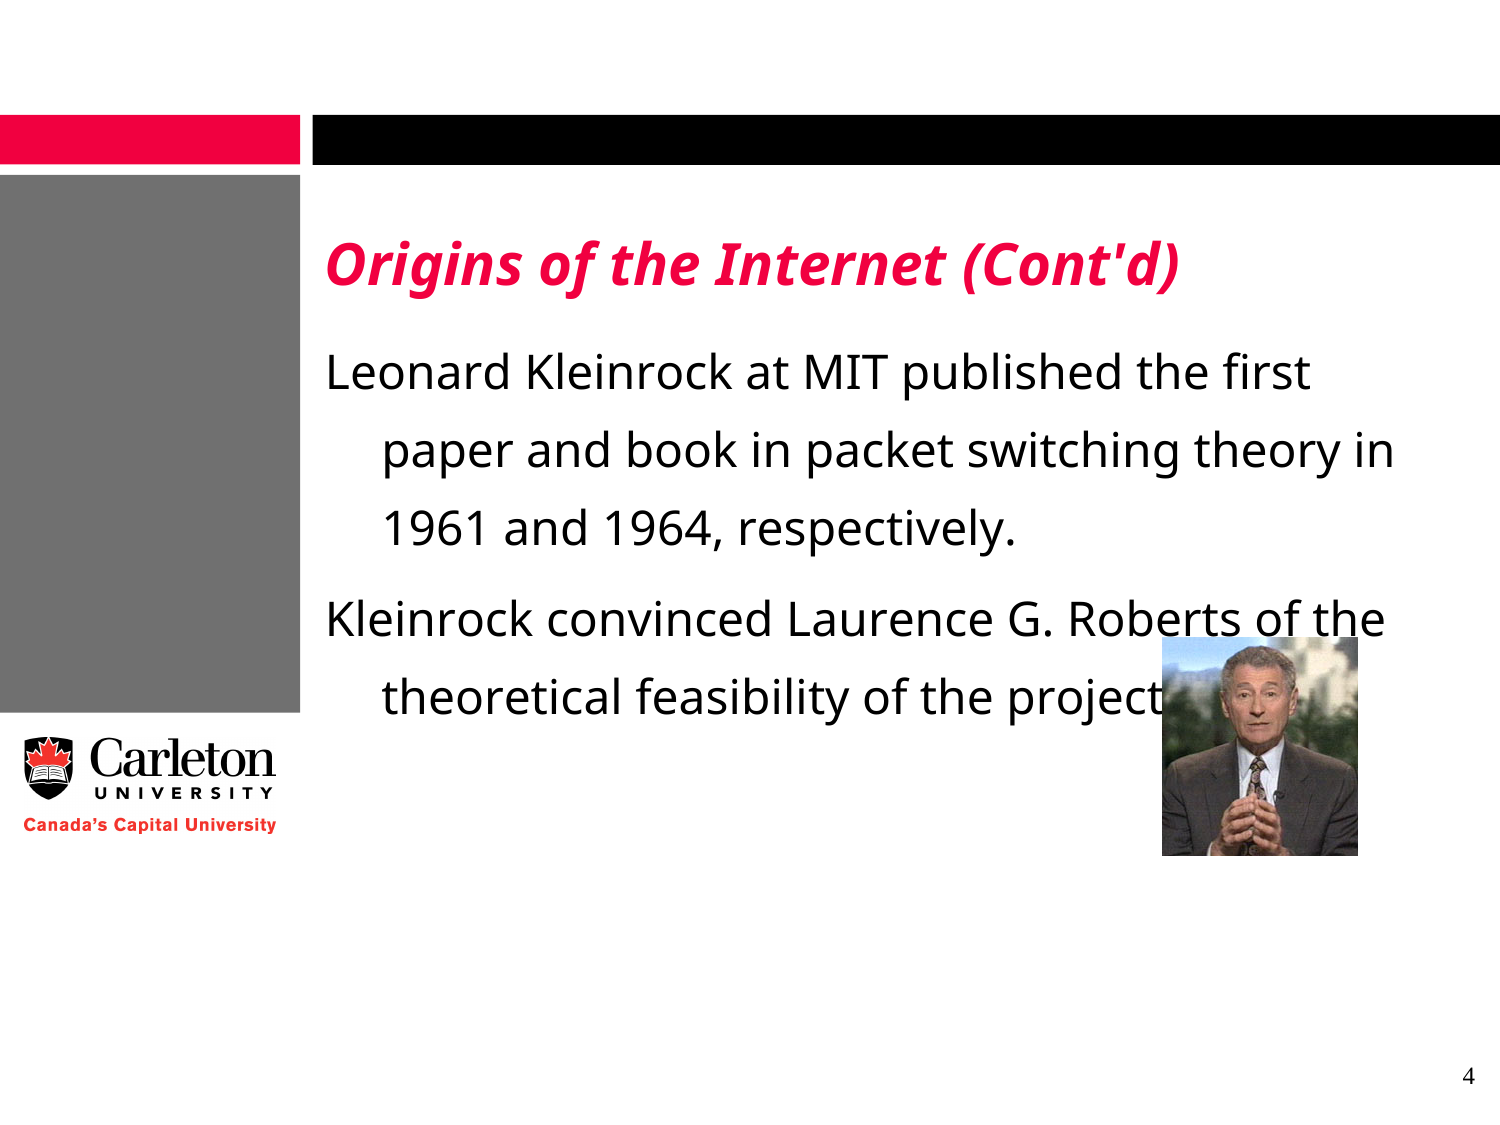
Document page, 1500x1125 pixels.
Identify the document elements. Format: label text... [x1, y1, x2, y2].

title Origins of the Internet (Cont'd) [324, 194, 1450, 324]
picture [24, 737, 276, 834]
picture [1162, 637, 1358, 856]
list Leonard Kleinrock at MIT published the first paper and book in packet switching theory in 1961 and 1964, respectively. Kleinrock convinced Laurence G. Roberts of the theoretical feasibility of the project. [324, 324, 1450, 1036]
